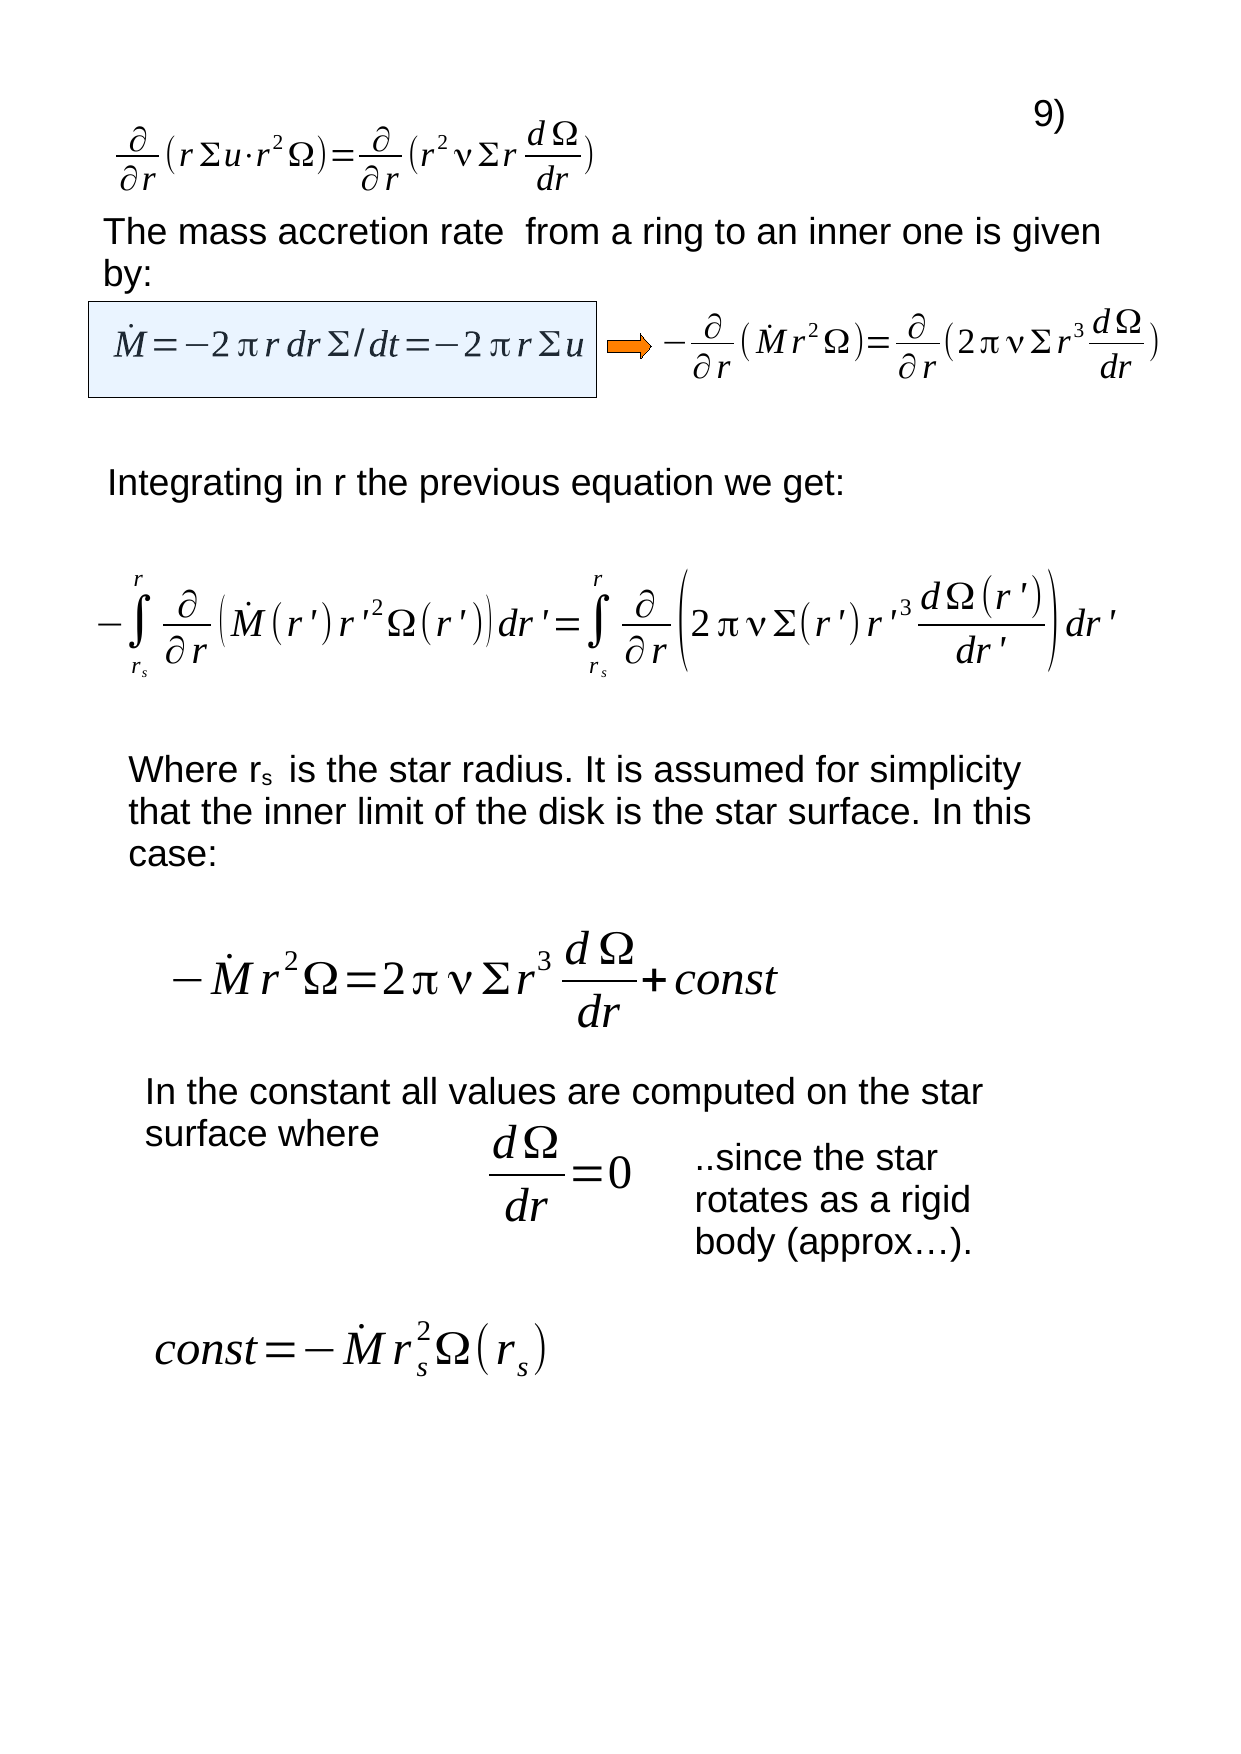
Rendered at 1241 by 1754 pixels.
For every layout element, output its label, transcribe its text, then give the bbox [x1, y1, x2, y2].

chart [156, 922, 792, 1038]
chart [83, 565, 1128, 682]
text_box The mass accretion rate from a ring to an inner one is given by: [88, 202, 1159, 302]
text_box [607, 333, 652, 359]
text_box ..since the star rotates as a rigid body (approx…). [679, 1129, 1064, 1271]
text_box Integrating in r the previous equation we get: [92, 454, 1150, 553]
text_box [88, 301, 597, 398]
text_box 9) [1018, 85, 1135, 143]
text_box Where rs is the star radius. It is assumed for simplicity that the inner limit of the disk is the star surface. In this case: [113, 741, 1069, 895]
chart [106, 113, 605, 199]
chart [142, 1313, 561, 1382]
text_box In the constant all values are computed on the star surface where [130, 1062, 1043, 1162]
chart [473, 1116, 646, 1232]
chart [651, 301, 1169, 387]
